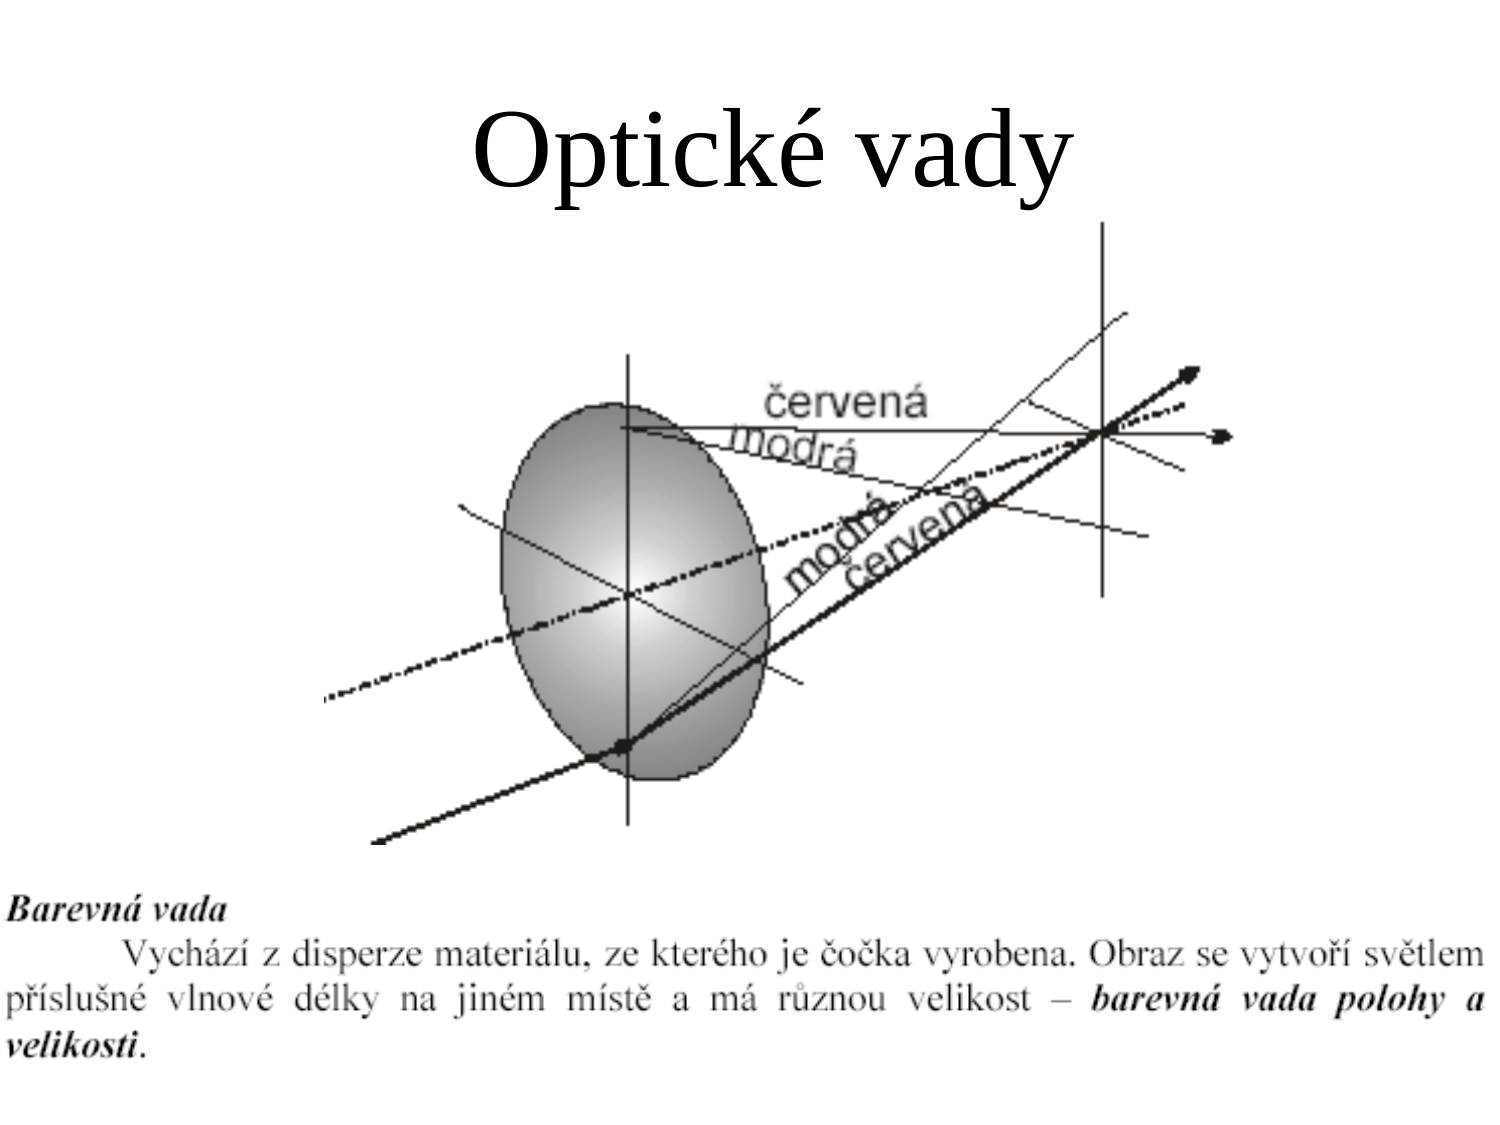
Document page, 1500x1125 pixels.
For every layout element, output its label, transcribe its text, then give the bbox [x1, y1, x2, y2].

text_box Optické vady [159, 66, 1388, 217]
picture [0, 887, 1500, 1080]
picture [324, 217, 1258, 845]
